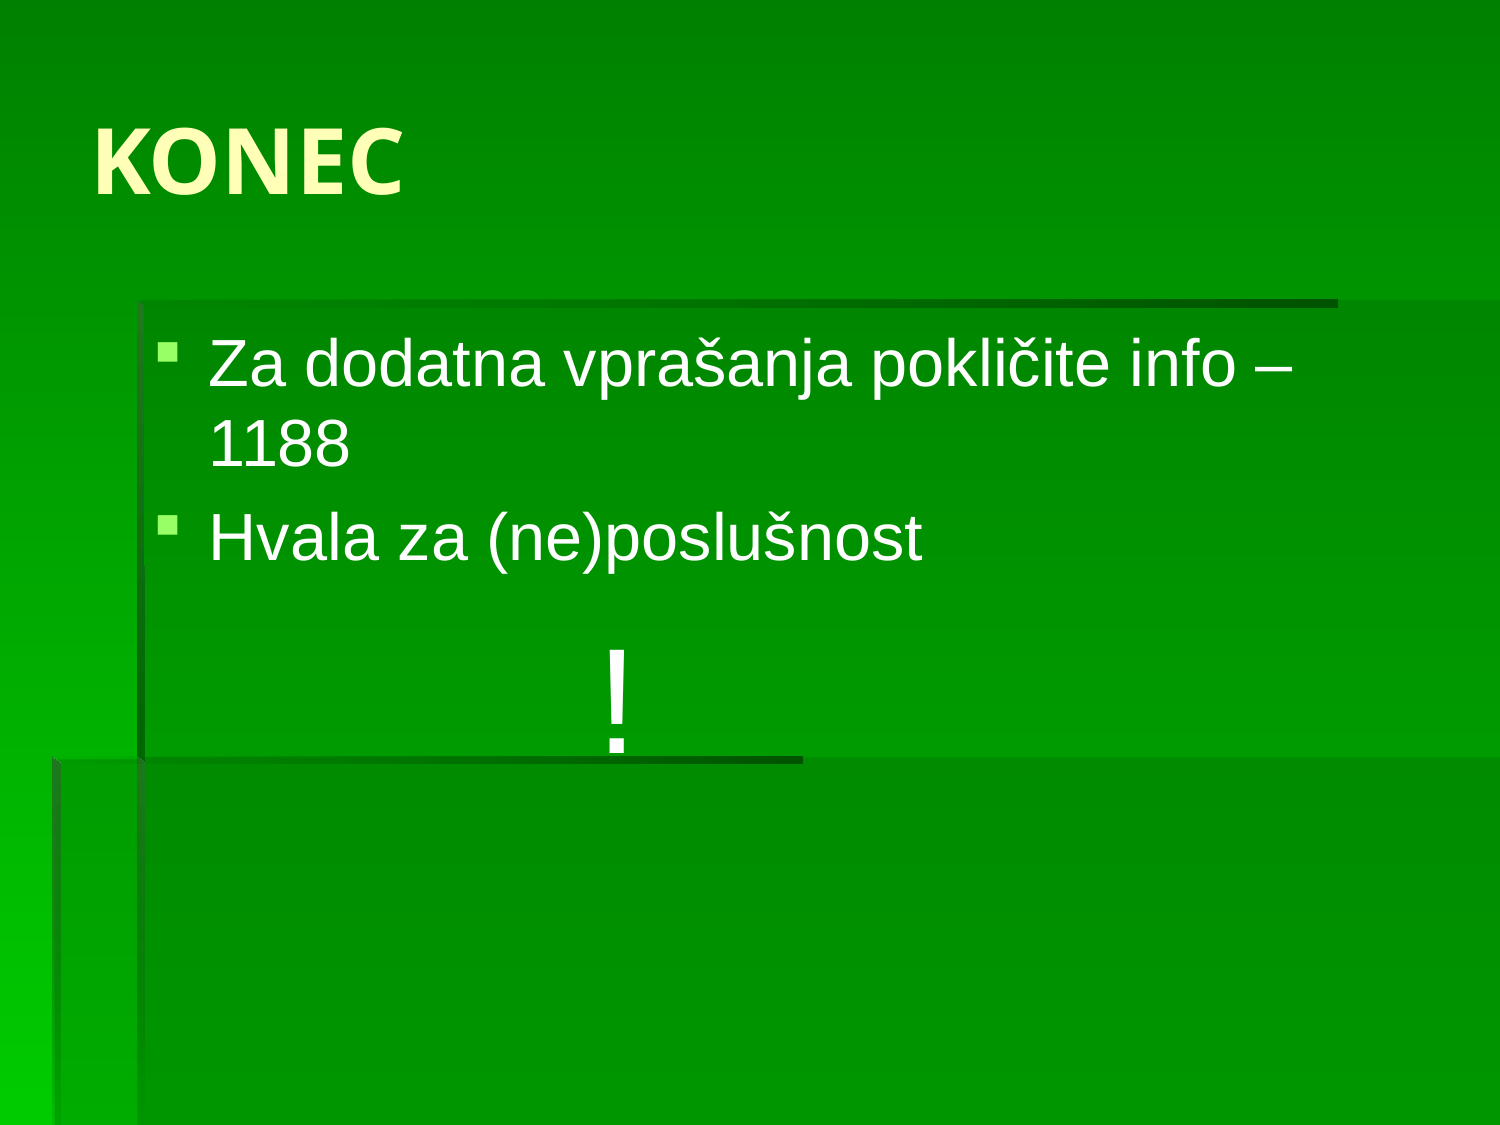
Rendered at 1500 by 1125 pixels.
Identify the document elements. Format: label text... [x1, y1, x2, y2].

list Za dodatna vprašanja pokličite info – 1188 Hvala za (ne)poslušnost ! [137, 312, 1451, 1000]
title KONEC [75, 40, 1451, 275]
